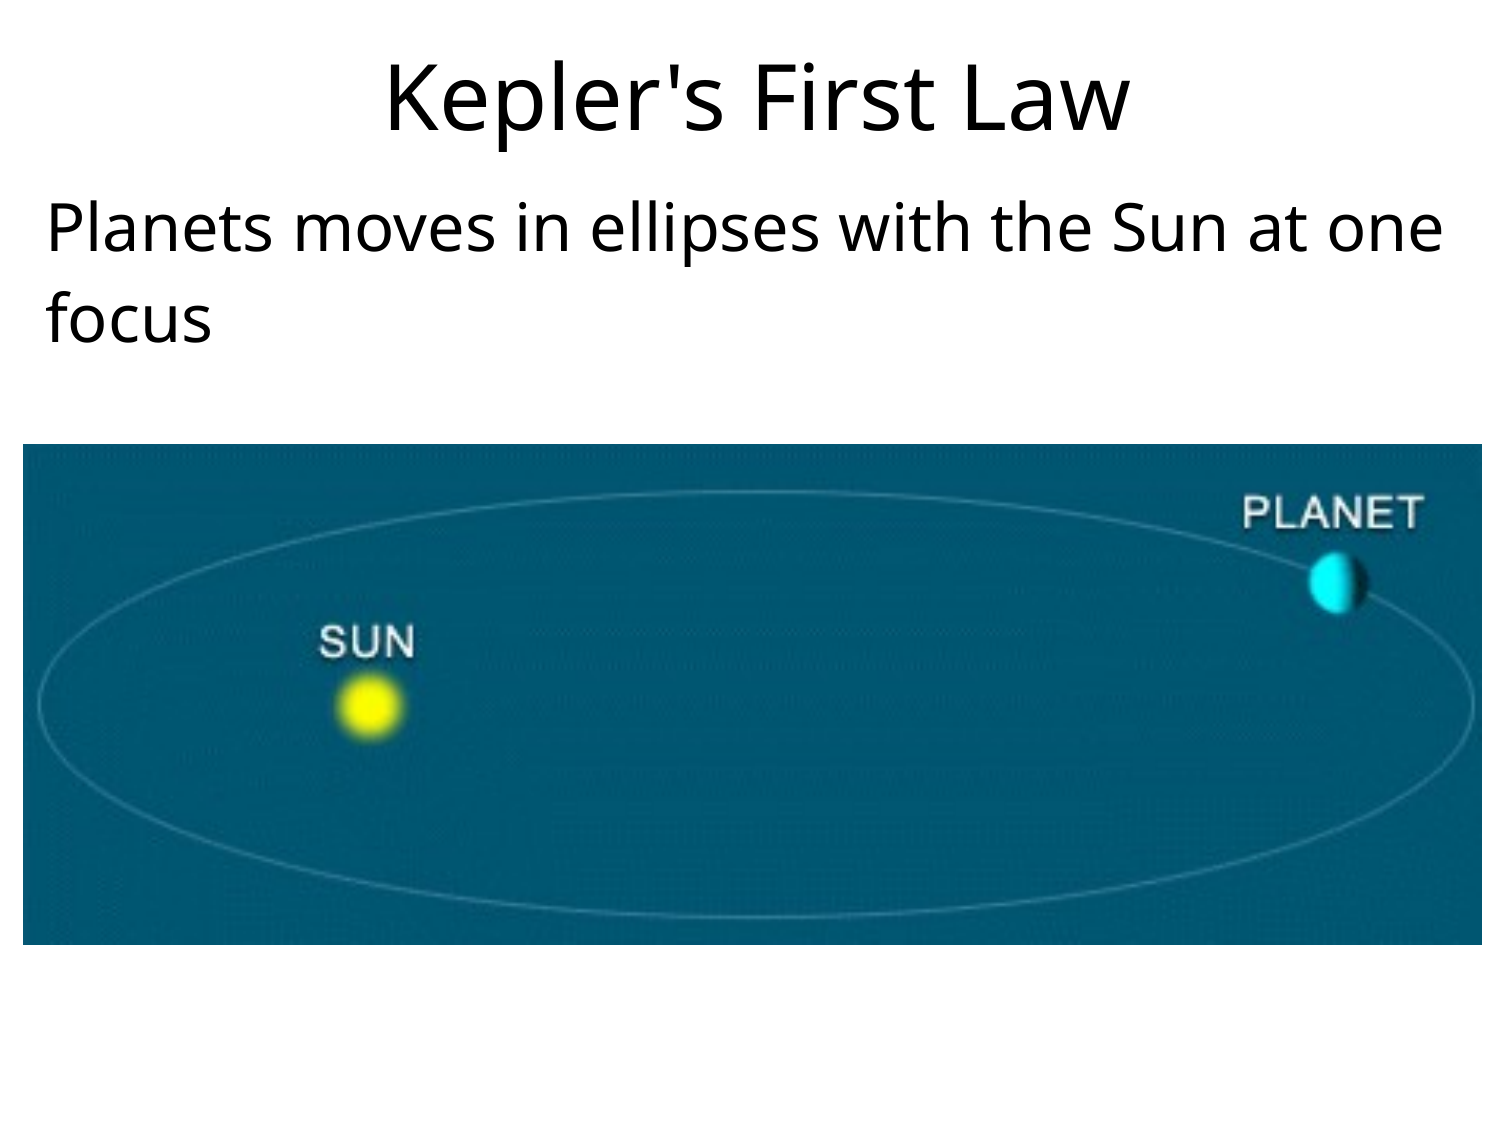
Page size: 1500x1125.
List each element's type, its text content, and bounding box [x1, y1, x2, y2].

picture [1307, 552, 1363, 614]
picture [1241, 492, 1426, 537]
list Planets moves in ellipses with the Sun at one focus [45, 179, 1471, 444]
title Kepler's First Law [45, 27, 1471, 163]
picture [315, 619, 416, 747]
picture [37, 490, 1475, 919]
